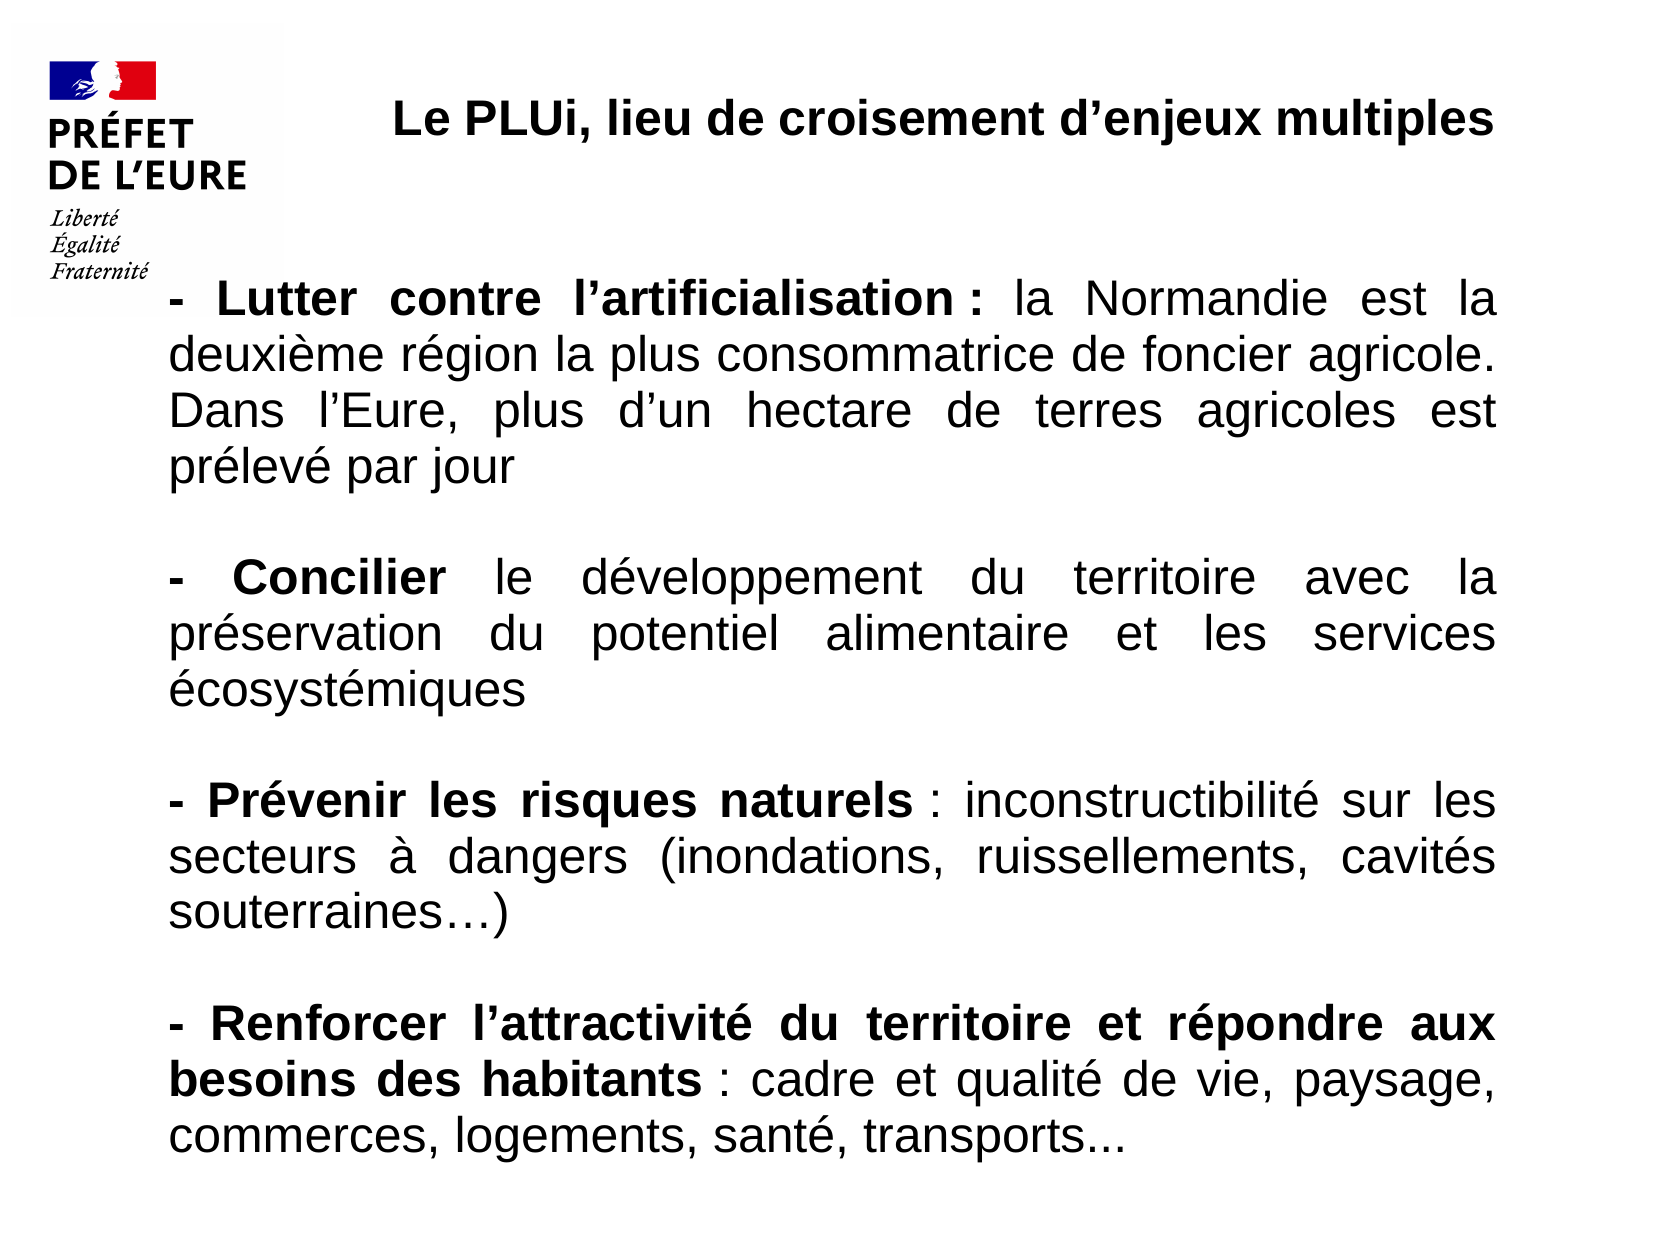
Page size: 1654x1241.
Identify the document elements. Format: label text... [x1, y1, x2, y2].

picture [11, 23, 284, 317]
text_box - Lutter contre l’artificialisation : la Normandie est la deuxième région la plus consommatrice de foncier agricole. Dans l’Eure, plus d’un hectare de terres agricoles est prélevé par jour - Concilier le développement du territoire avec la préservation du potentiel alimentaire et les services écosystémiques - Prévenir les risques naturels : inconstructibilité sur les secteurs à dangers (inondations, ruissellements, cavités souterraines…) - Renforcer l’attractivité du territoire et répondre aux besoins des habitants : cadre et qualité de vie, paysage, commerces, logements, santé, transports... [153, 221, 1512, 1241]
text_box Le PLUi, lieu de croisement d’enjeux multiples [354, 82, 1536, 209]
